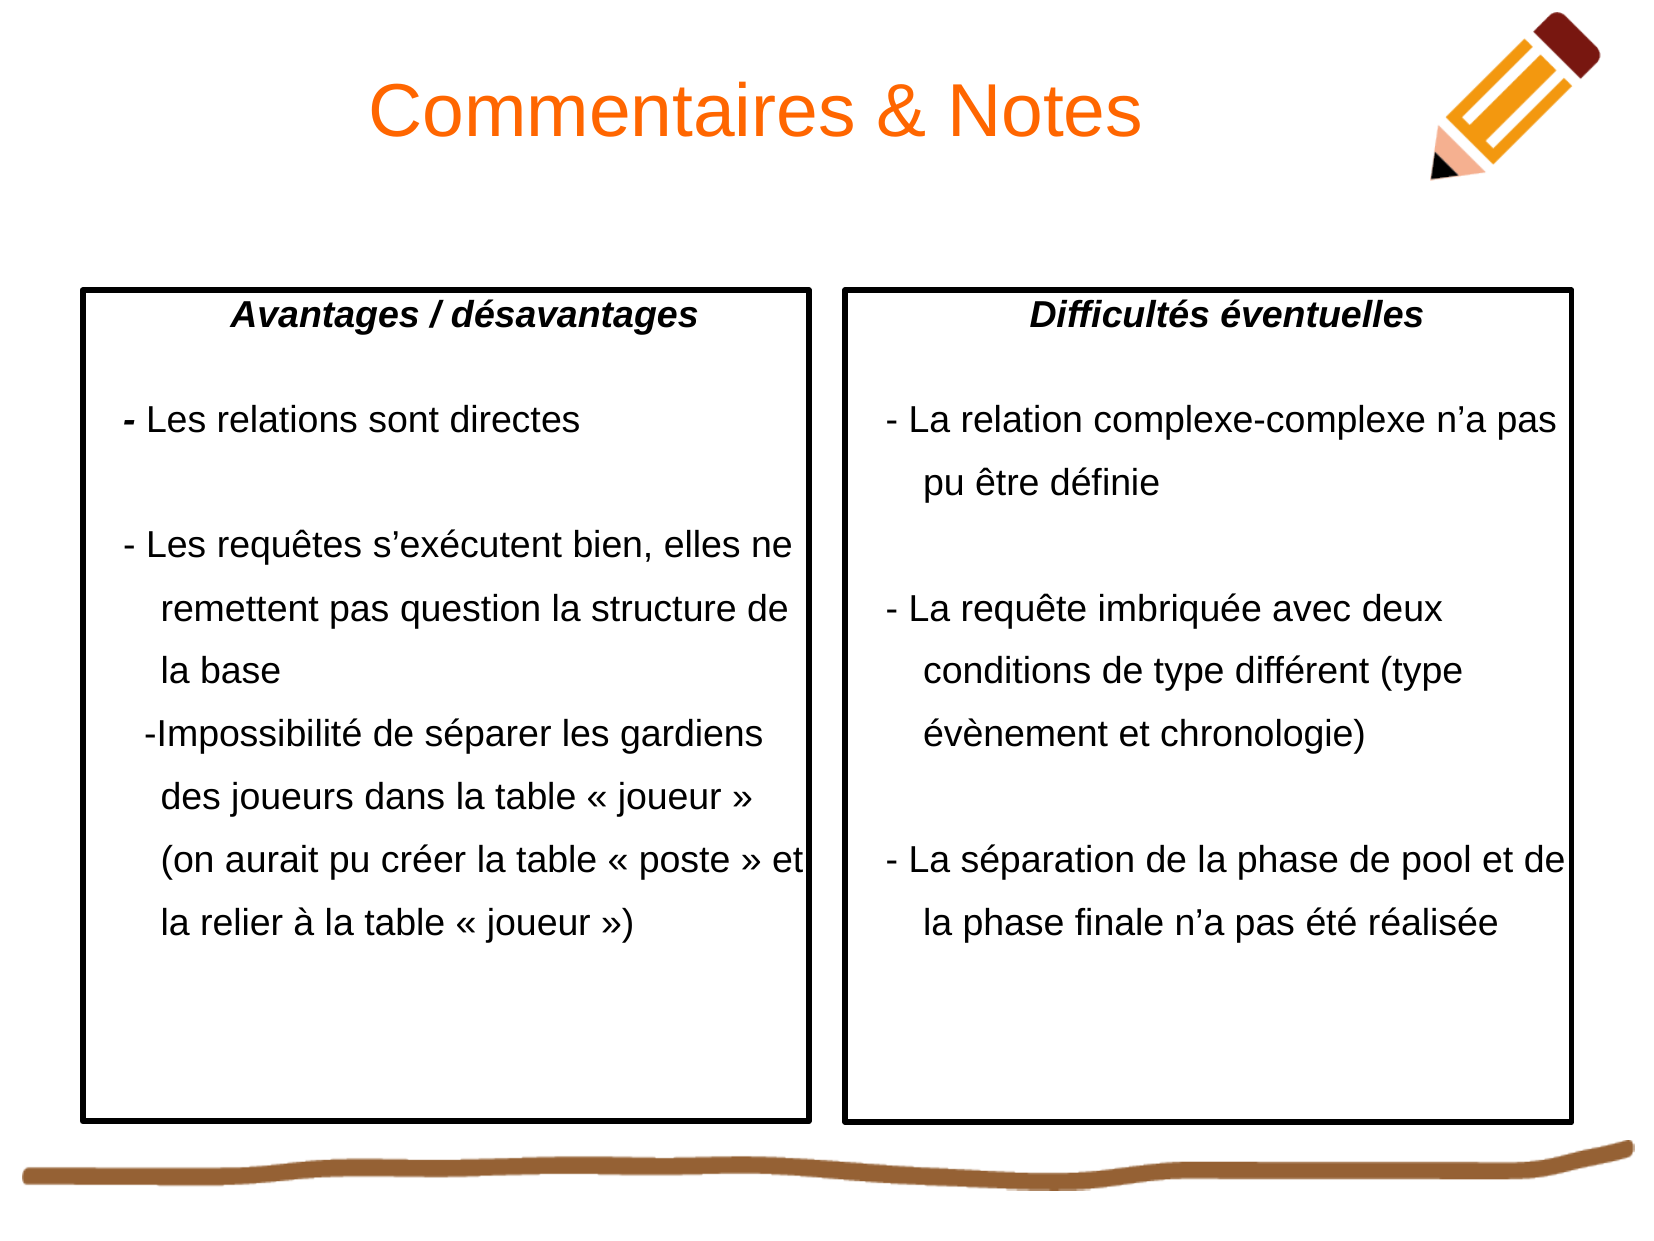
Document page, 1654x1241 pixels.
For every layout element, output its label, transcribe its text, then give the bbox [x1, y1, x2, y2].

picture [1430, 12, 1601, 181]
title Commentaires & Notes [82, 49, 1430, 172]
picture [22, 1140, 1635, 1191]
list Avantages / désavantages - Les relations sont directes - Les requêtes s’exécutent bien, elles ne remettent pas question la structure de la base -Impossibilité de séparer les gardiens des joueurs dans la table « joueur » (on aurait pu créer la table « poste » et la relier à la table « joueur ») [82, 290, 809, 1122]
list Difficultés éventuelles - La relation complexe-complexe n’a pas pu être définie - La requête imbriquée avec deux conditions de type différent (type évènement et chronologie) - La séparation de la phase de pool et de la phase finale n’a pas été réalisée [845, 290, 1572, 1123]
